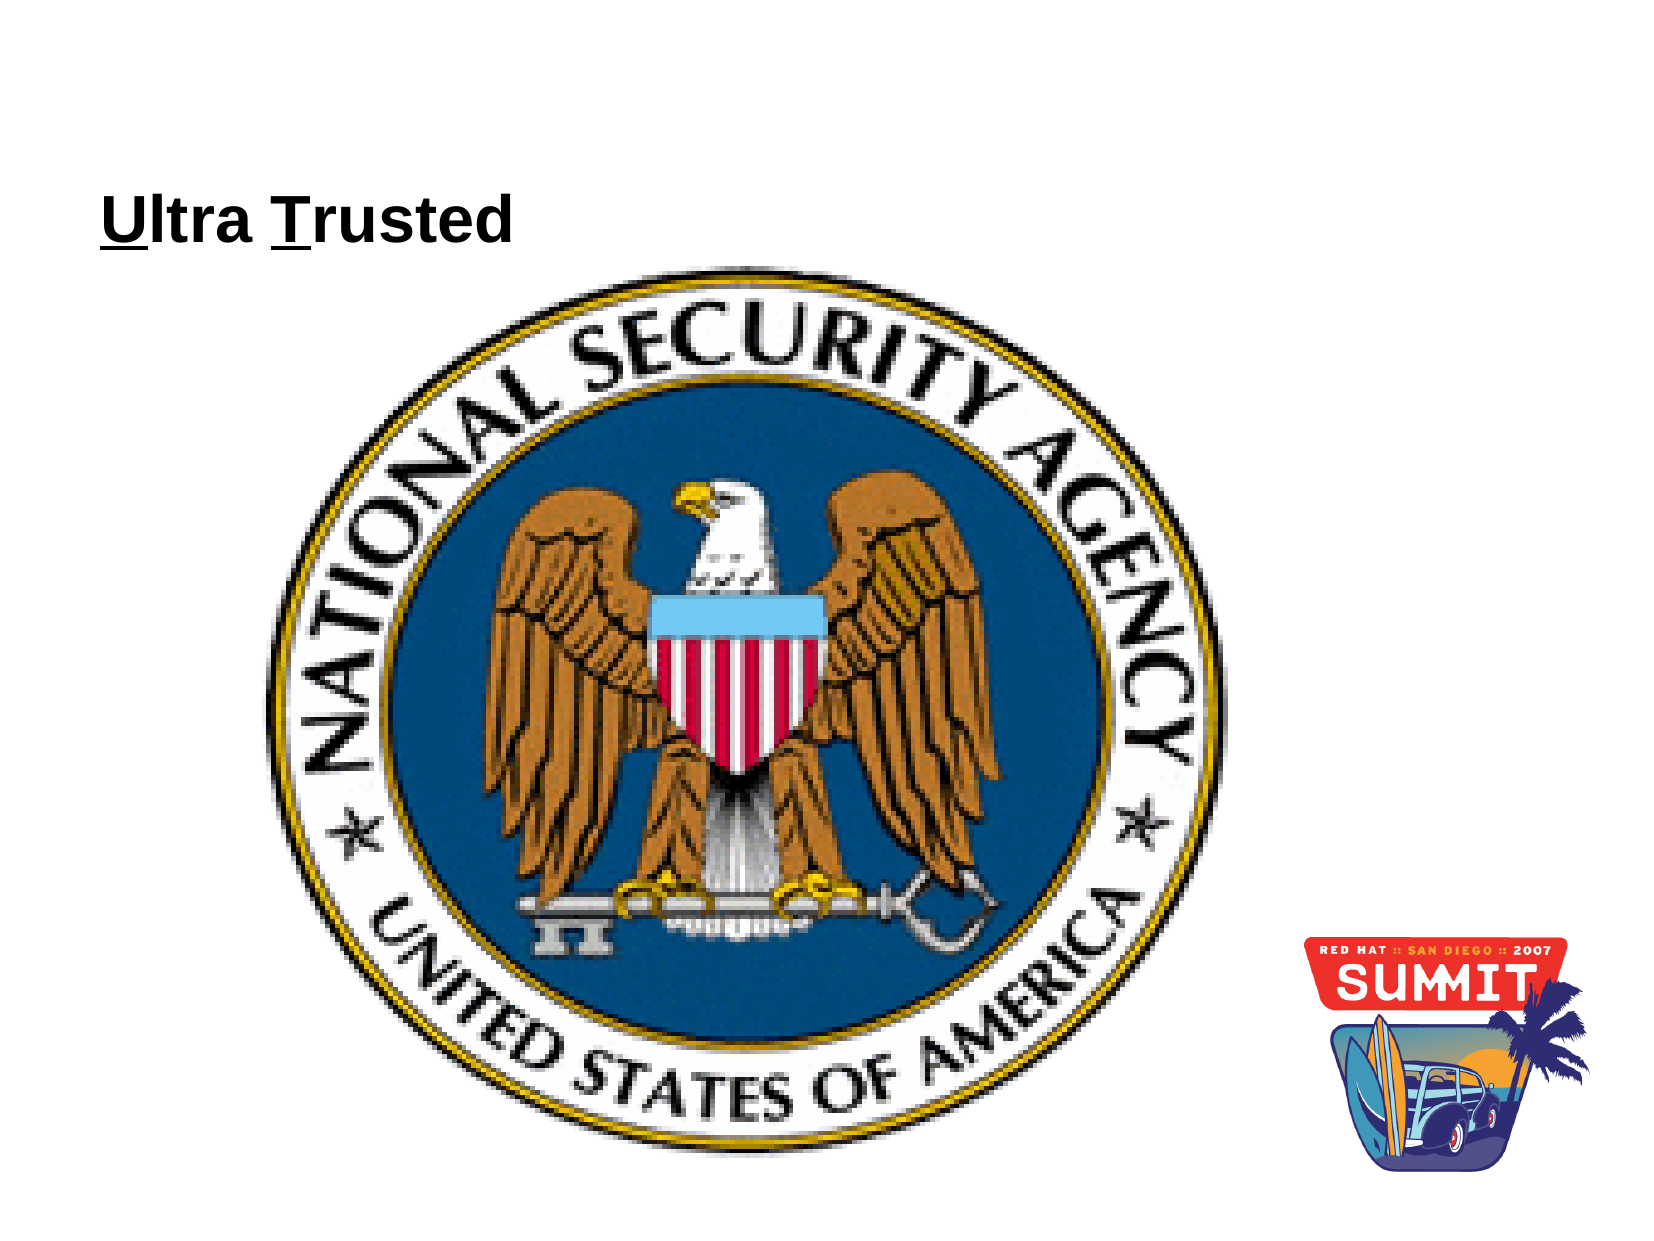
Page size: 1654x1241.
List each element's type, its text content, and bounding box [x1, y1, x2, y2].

picture [1304, 937, 1590, 1172]
picture [262, 262, 1238, 1163]
title Ultra Trusted [100, 164, 1506, 275]
